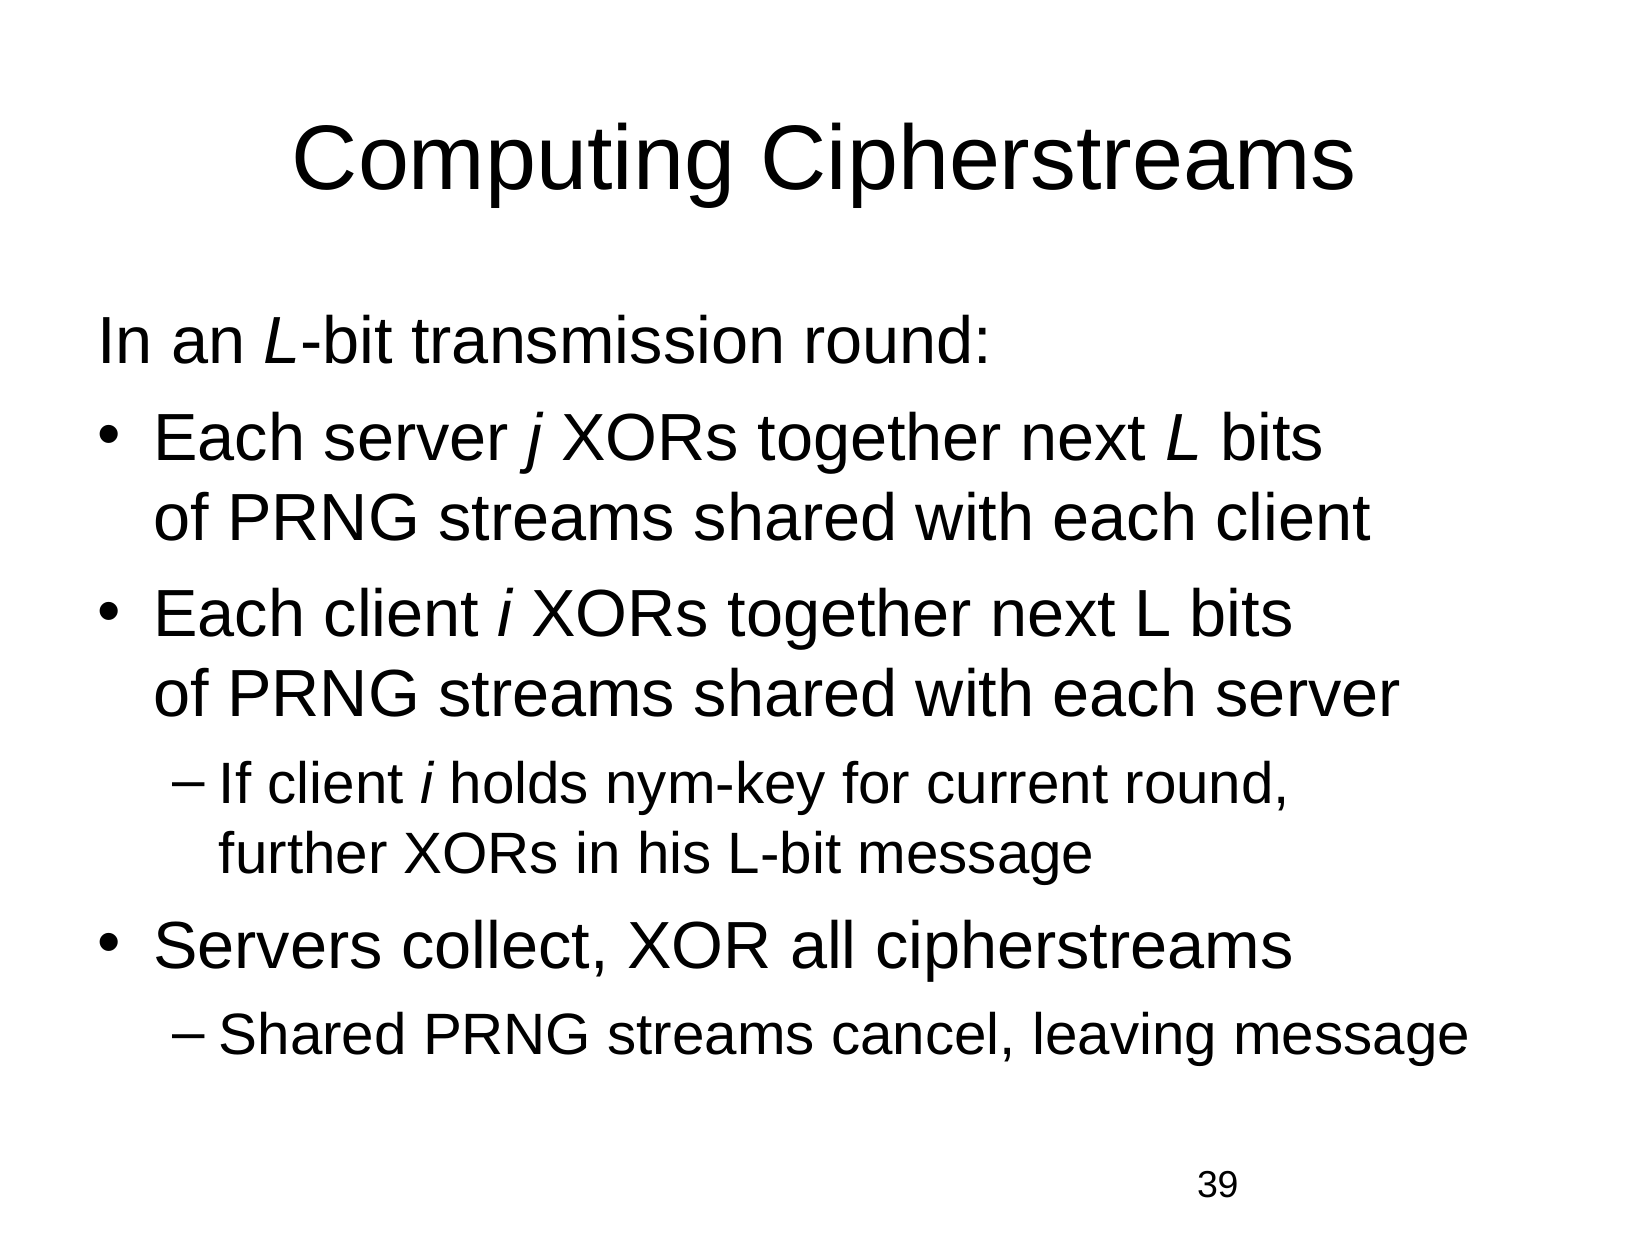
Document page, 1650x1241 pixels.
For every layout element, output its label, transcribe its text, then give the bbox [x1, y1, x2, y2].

title Computing Cipherstreams [82, 49, 1568, 257]
list In an L-bit transmission round: Each server j XORs together next L bits of PRNG streams shared with each client Each client i XORs together next L bits of PRNG streams shared with each server If client i holds nym-key for current round, further XORs in his L-bit message Servers collect, XOR all cipherstreams Shared PRNG streams cancel, leaving message [82, 289, 1568, 1109]
